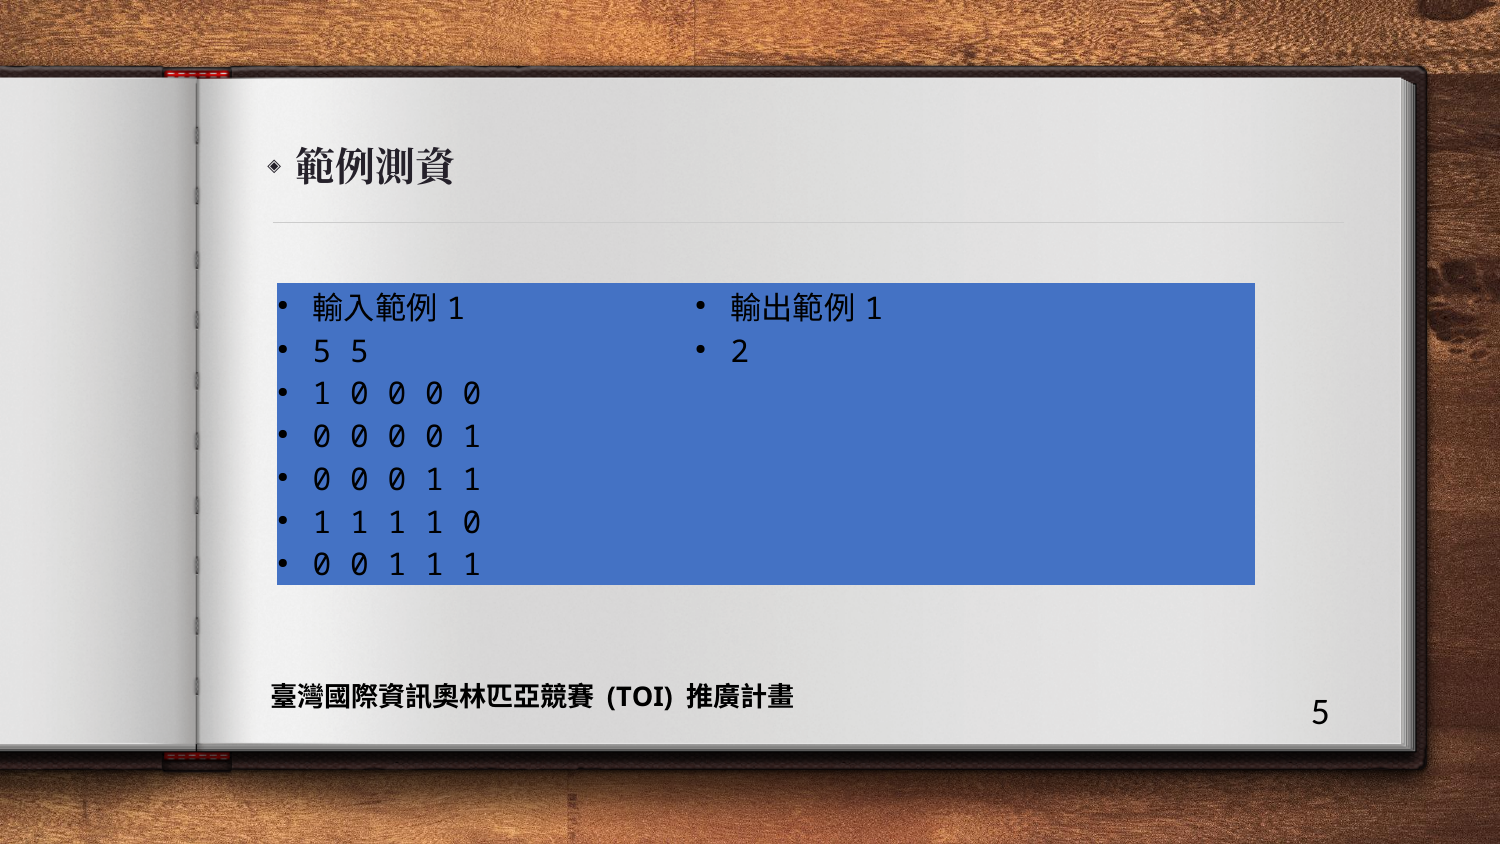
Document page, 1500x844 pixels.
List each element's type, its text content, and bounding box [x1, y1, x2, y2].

table_header 輸出範例1 2 [695, 283, 1255, 585]
table_header 輸入範例1 5 5 1 0 0 0 0 0 0 0 0 1 0 0 0 1 1 1 1 1 1 0 0 0 1 1 1 [277, 283, 695, 585]
text_box [1295, 672, 1386, 737]
list 範例測資 [252, 126, 1194, 205]
